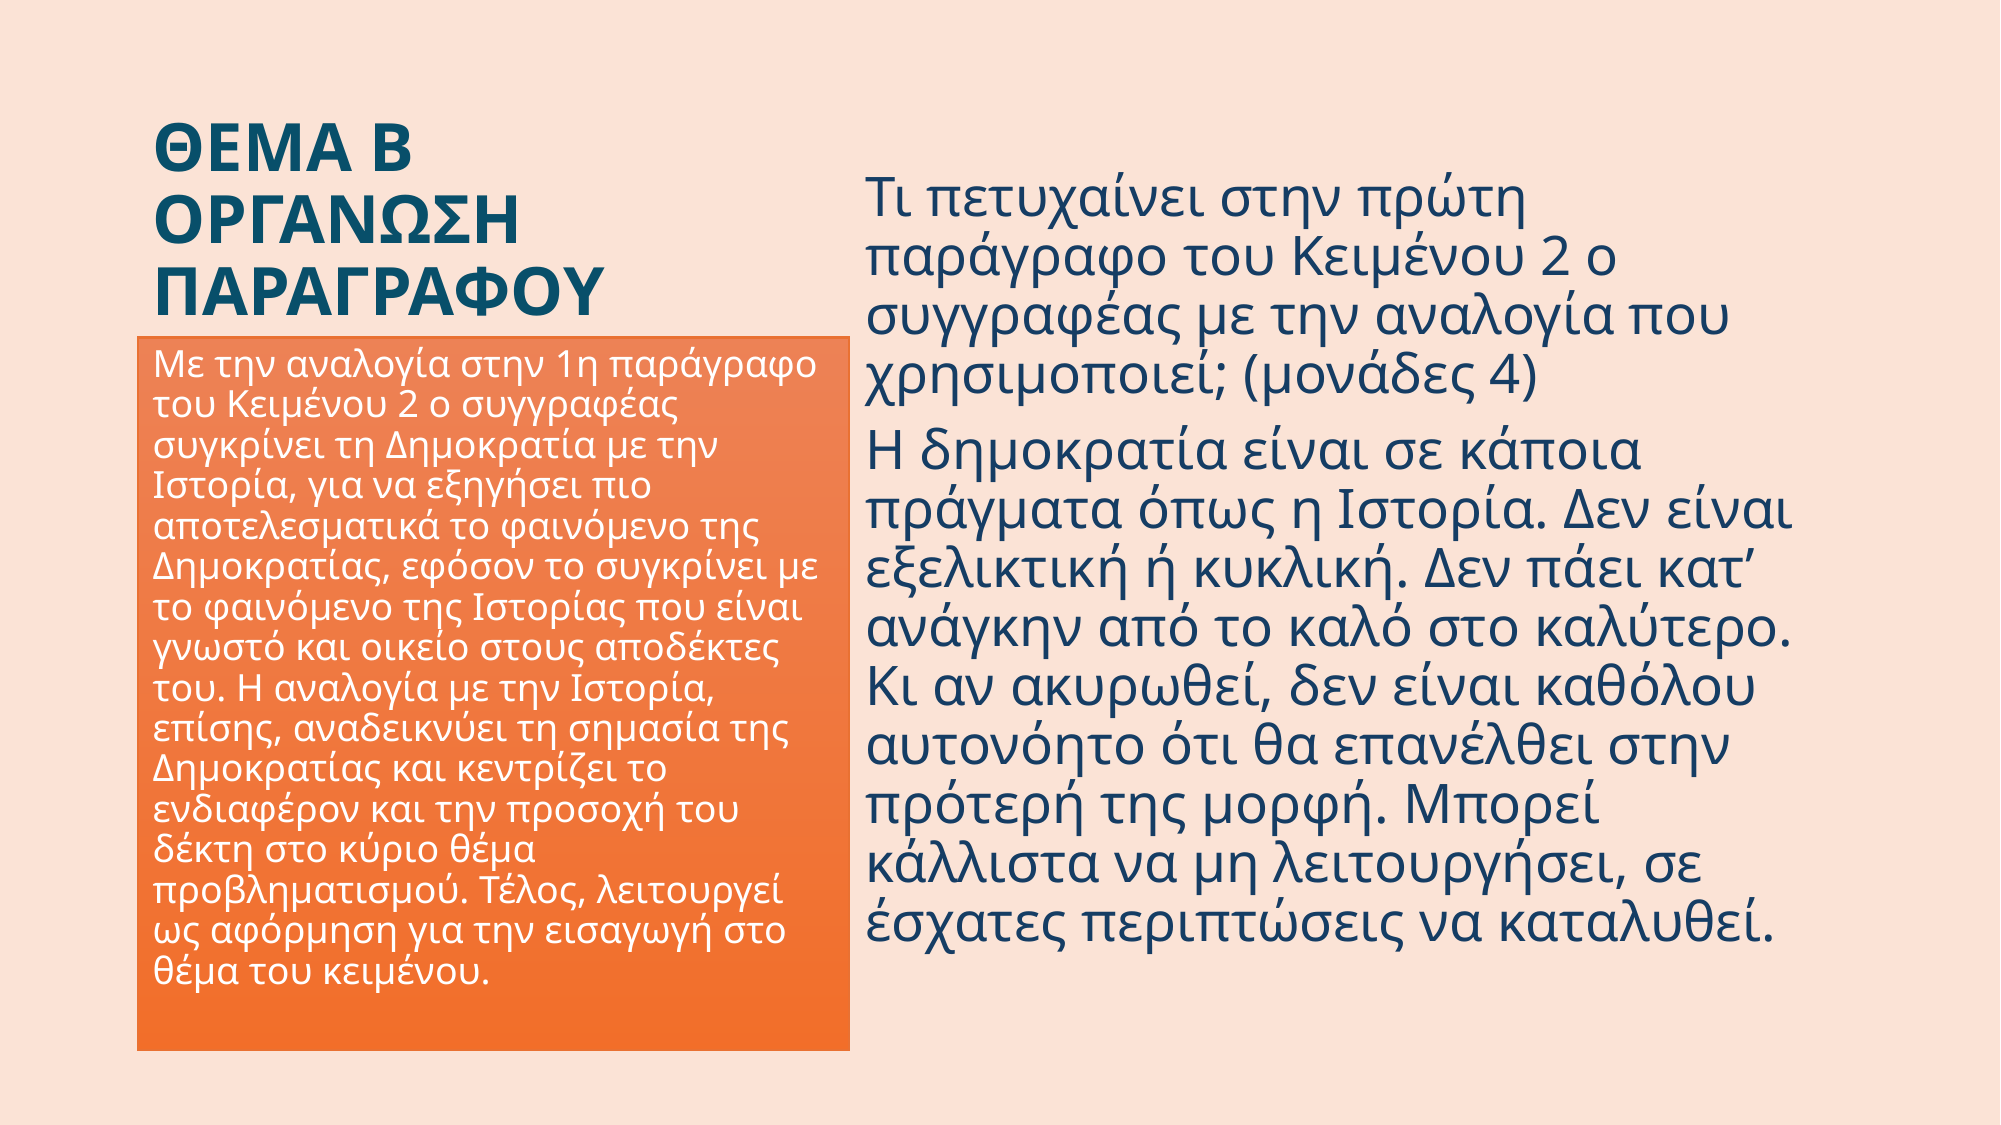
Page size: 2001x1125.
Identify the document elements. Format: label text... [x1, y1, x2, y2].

list Τι πετυχαίνει στην πρώτη παράγραφο του Κειμένου 2 ο συγγραφέας με την αναλογία που χρησιμοποιεί; (μονάδες 4) Η δημοκρατία είναι σε κάποια πράγματα όπως η Ιστορία. Δεν είναι εξελικτική ή κυκλική. Δεν πάει κατ’ ανάγκην από το καλό στο καλύτερο. Κι αν ακυρωθεί, δεν είναι καθόλου αυτονόητο ότι θα επανέλθει στην πρότερή της μορφή. Μπορεί κάλλιστα να μη λειτουργήσει, σε έσχατες περιπτώσεις να καταλυθεί. [850, 161, 1863, 962]
title ΘΕΜΑ Β​ ΟΡΓΑΝΩΣΗ ΠΑΡΑΓΡΑΦΟΥ​ [137, 75, 783, 336]
list Με την αναλογία στην 1η παράγραφο του Κειμένου 2 ο συγγραφέας συγκρίνει τη Δημοκρατία με την Ιστορία, για να εξηγήσει πιο αποτελεσματικά το φαινόμενο της Δημοκρατίας, εφόσον το συγκρίνει με το φαινόμενο της Ιστορίας που είναι γνωστό και οικείο στους αποδέκτες του. Η αναλογία με την Ιστορία, επίσης, αναδεικνύει τη σημασία της Δημοκρατίας και κεντρίζει το ενδιαφέρον και την προσοχή του δέκτη στο κύριο θέμα προβληματισμού. Τέλος, λειτουργεί ως αφόρμηση για την εισαγωγή στο θέμα του κειμένου. [137, 337, 849, 1051]
